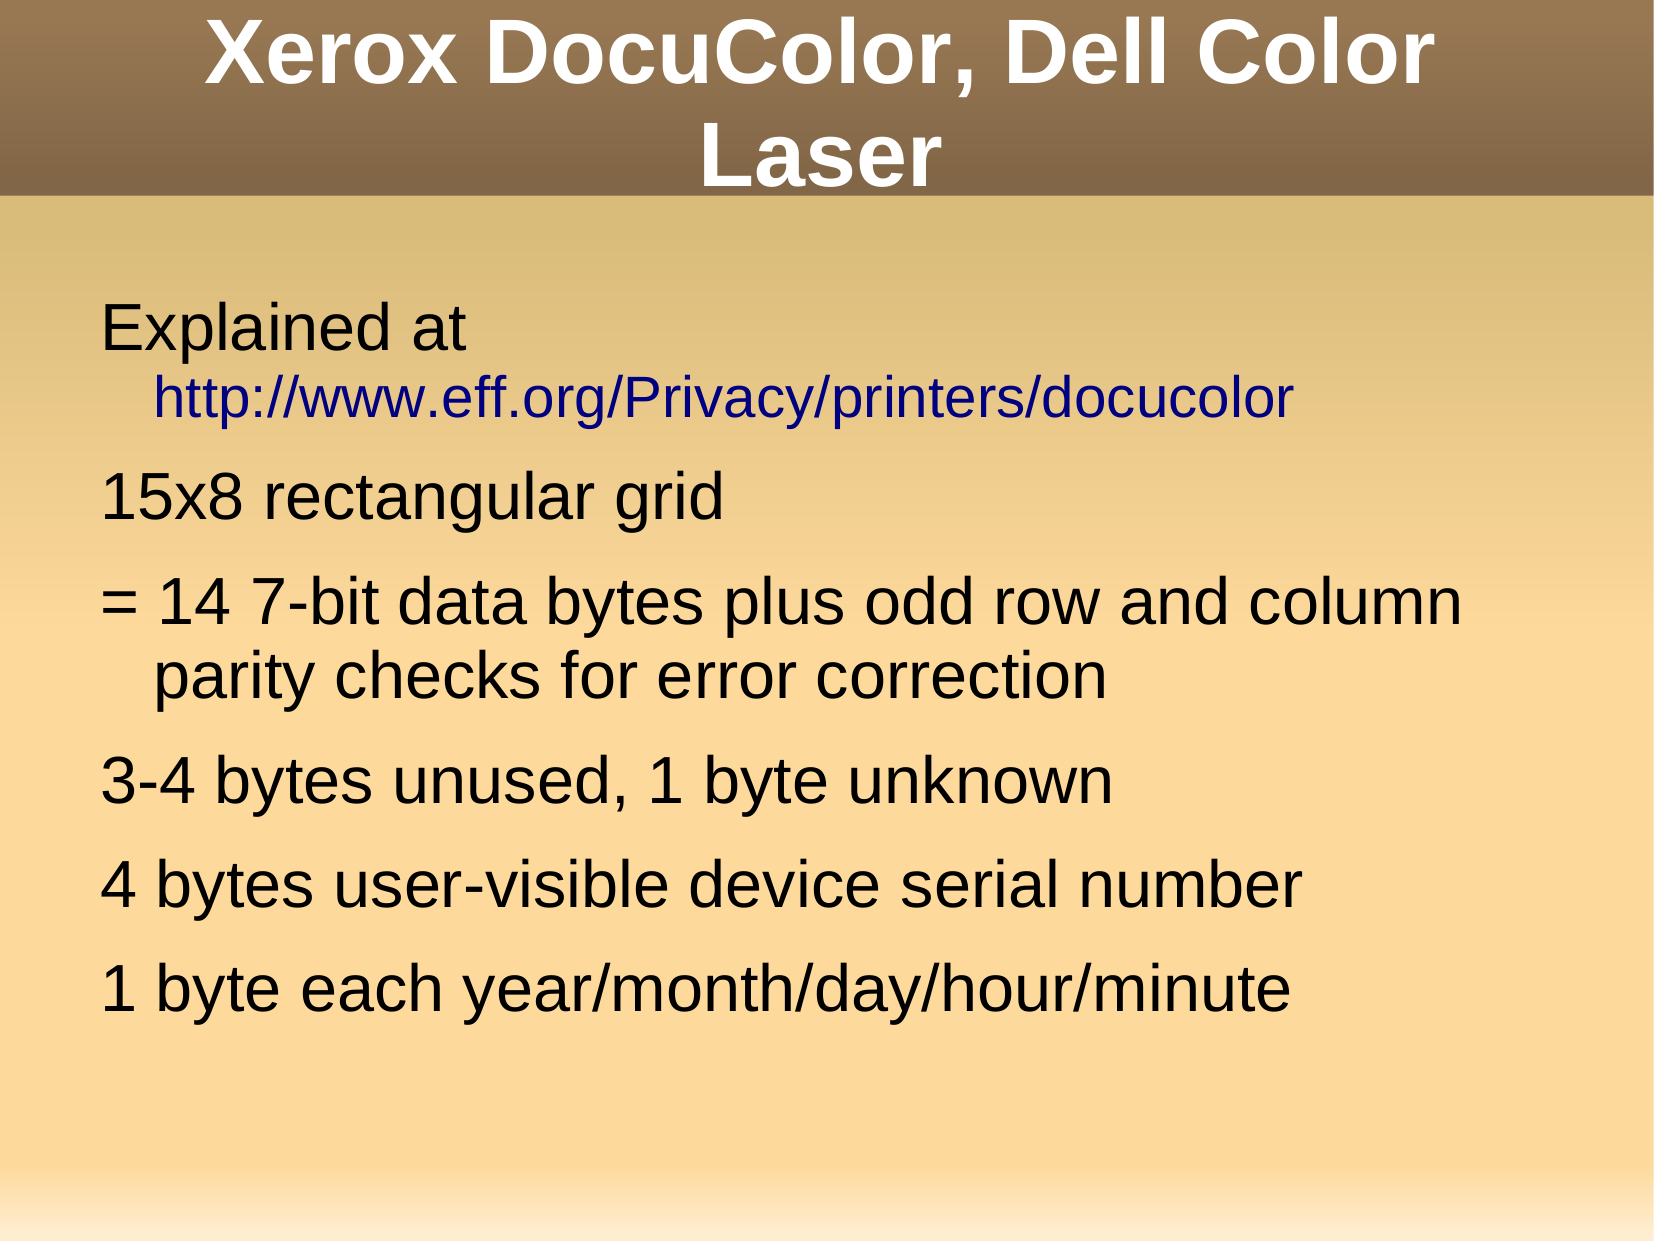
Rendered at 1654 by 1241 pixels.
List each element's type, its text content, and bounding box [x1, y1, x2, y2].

title Xerox DocuColor, Dell Color Laser [76, 0, 1565, 211]
picture [0, 0, 1654, 1241]
list Explained at http://www.eff.org/Privacy/printers/docucolor 15x8 rectangular grid = 14 7-bit data bytes plus odd row and column parity checks for error correction 3-4 bytes unused, 1 byte unknown 4 bytes user-visible device serial number 1 byte each year/month/day/hour/minute [82, 290, 1571, 1094]
